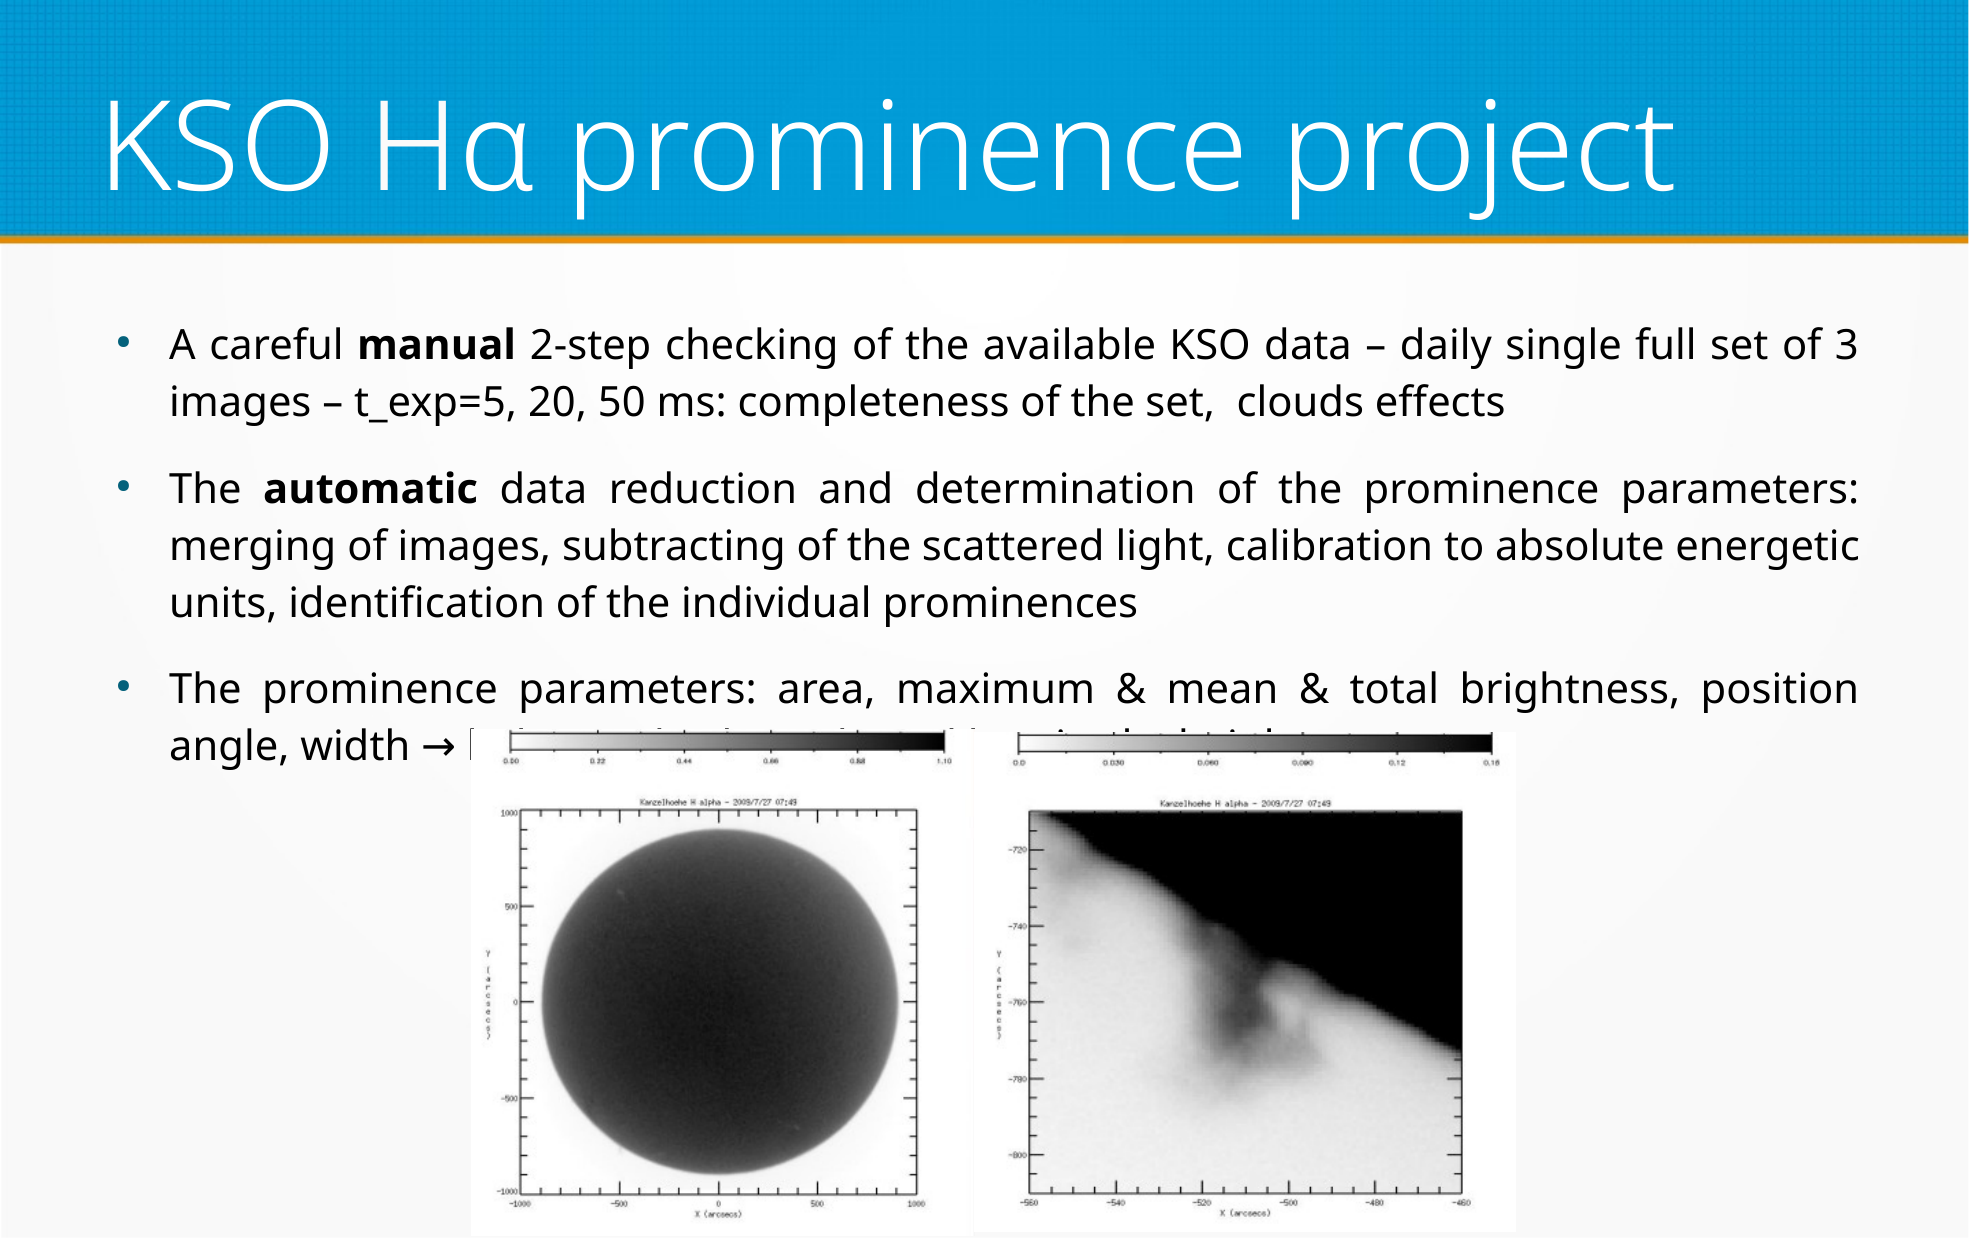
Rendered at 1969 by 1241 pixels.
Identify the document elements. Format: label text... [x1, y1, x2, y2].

title KSO Hα prominence project [98, 19, 1870, 227]
picture [0, 233, 1969, 1241]
list A careful manual 2-step checking of the available KSO data – daily single full set of 3 images – t_exp=5, 20, 50 ms: completeness of the set, clouds effects The automatic data reduction and determination of the prominence parameters: merging of images, subtracting of the scattered light, calibration to absolute energetic units, identification of the individual prominences The prominence parameters: area, maximum & mean & total brightness, position angle, width → heliographic latitude and longitude, height, area [98, 315, 1861, 1081]
